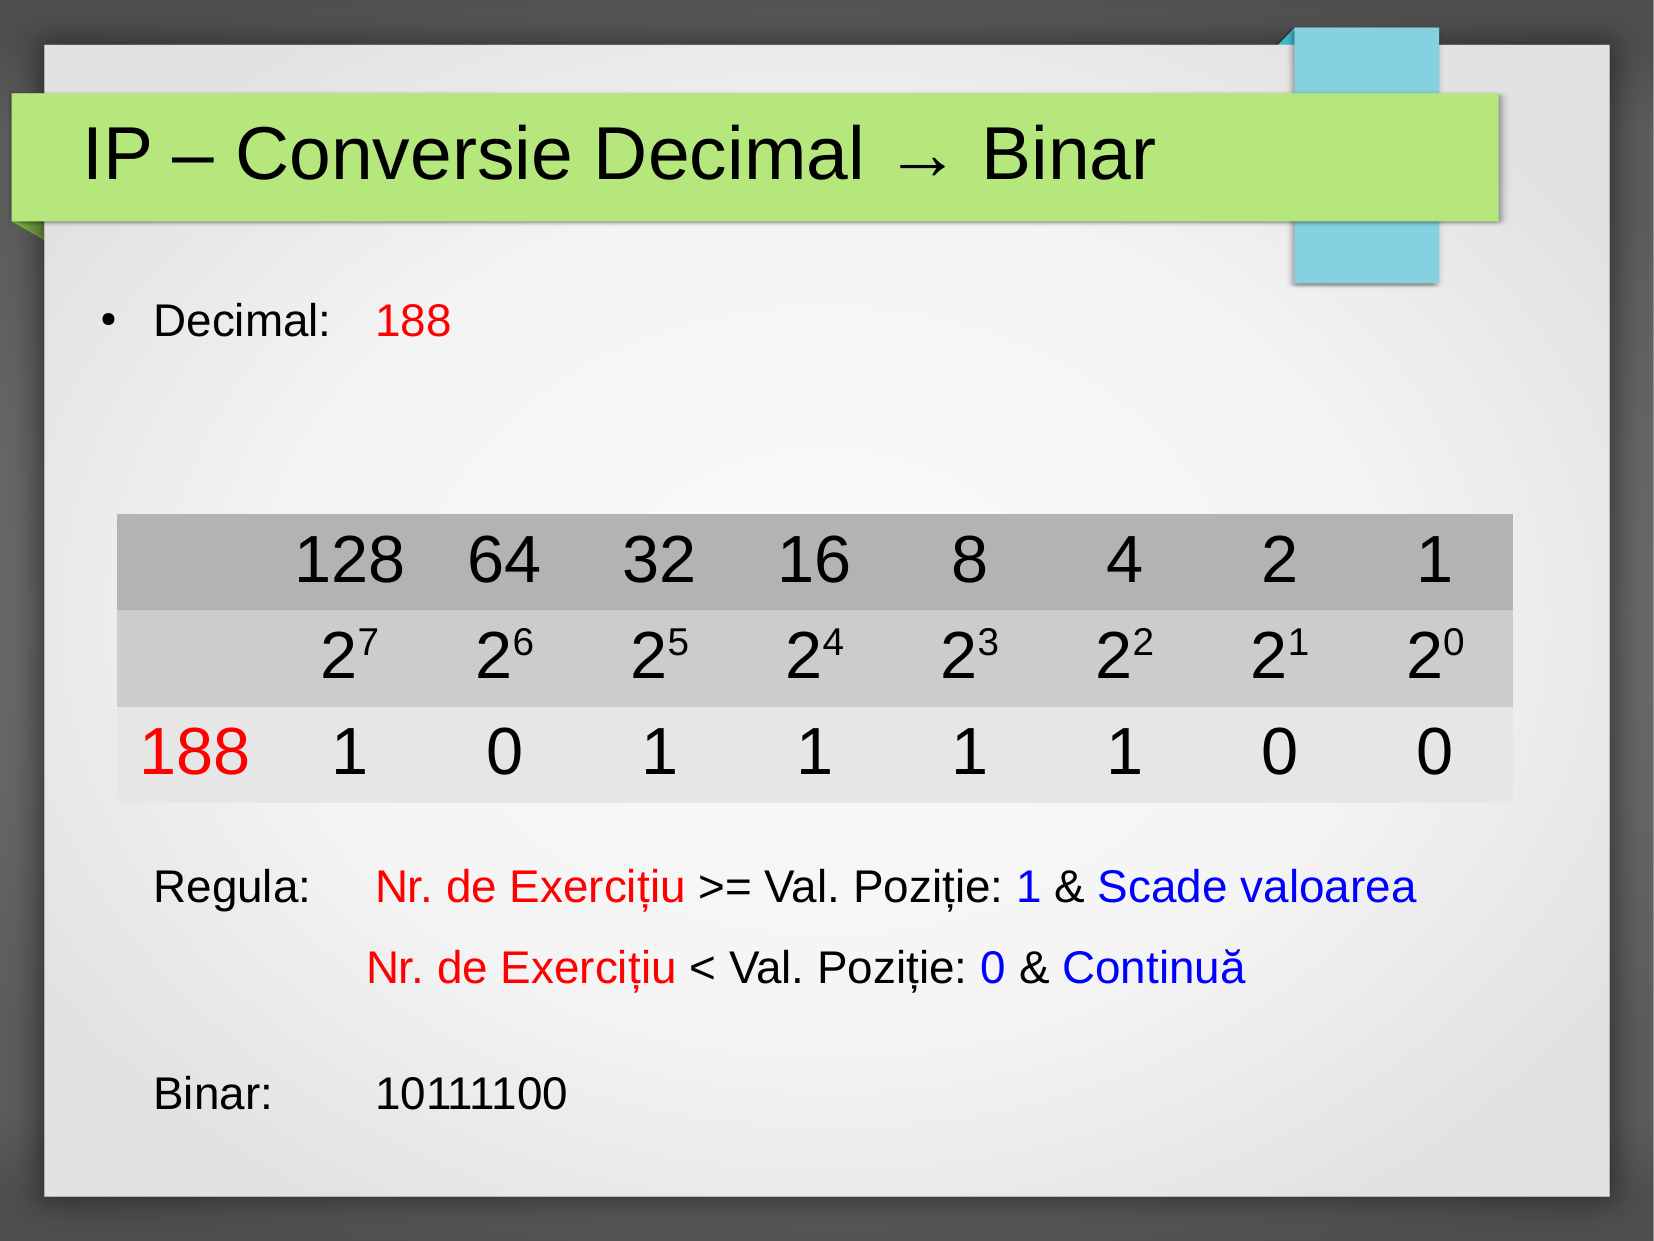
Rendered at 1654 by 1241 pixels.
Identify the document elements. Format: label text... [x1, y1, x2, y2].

table_cell 25 [582, 610, 737, 707]
table_cell 1 [893, 707, 1048, 803]
table_cell 1 [582, 707, 737, 803]
table_cell 1 [737, 707, 893, 803]
table_cell 21 [1203, 610, 1358, 707]
table_header 2 [1203, 514, 1358, 610]
table_cell 20 [1358, 610, 1513, 707]
table_cell 0 [1358, 707, 1513, 803]
table_cell [117, 610, 272, 707]
table_header 8 [893, 514, 1048, 610]
table_header 1 [1358, 514, 1513, 610]
table_cell 1 [1048, 707, 1203, 803]
table_header 32 [582, 514, 737, 610]
table_cell 188 [117, 707, 272, 803]
table_cell 22 [1048, 610, 1203, 707]
list Decimal: 188 Regula: Nr. de Exercițiu >= Val. Poziție: 1 & Scade valoarea Nr. de Exercițiu < Val. Poziție: 0 & Continuă Binar: 10111100 [82, 295, 1571, 1152]
table_cell 0 [427, 707, 582, 803]
title IP – Conversie Decimal → Binar [82, 94, 1264, 213]
table_cell 24 [737, 610, 893, 707]
table_header 4 [1048, 514, 1203, 610]
table_cell 23 [893, 610, 1048, 707]
table_header 16 [737, 514, 893, 610]
table_cell 1 [272, 707, 427, 803]
table_header 128 [272, 514, 427, 610]
table_header [117, 514, 272, 610]
table_header 64 [427, 514, 582, 610]
picture [0, 0, 1654, 1241]
table_cell 27 [272, 610, 427, 707]
table_cell 0 [1203, 707, 1358, 803]
table_cell 26 [427, 610, 582, 707]
